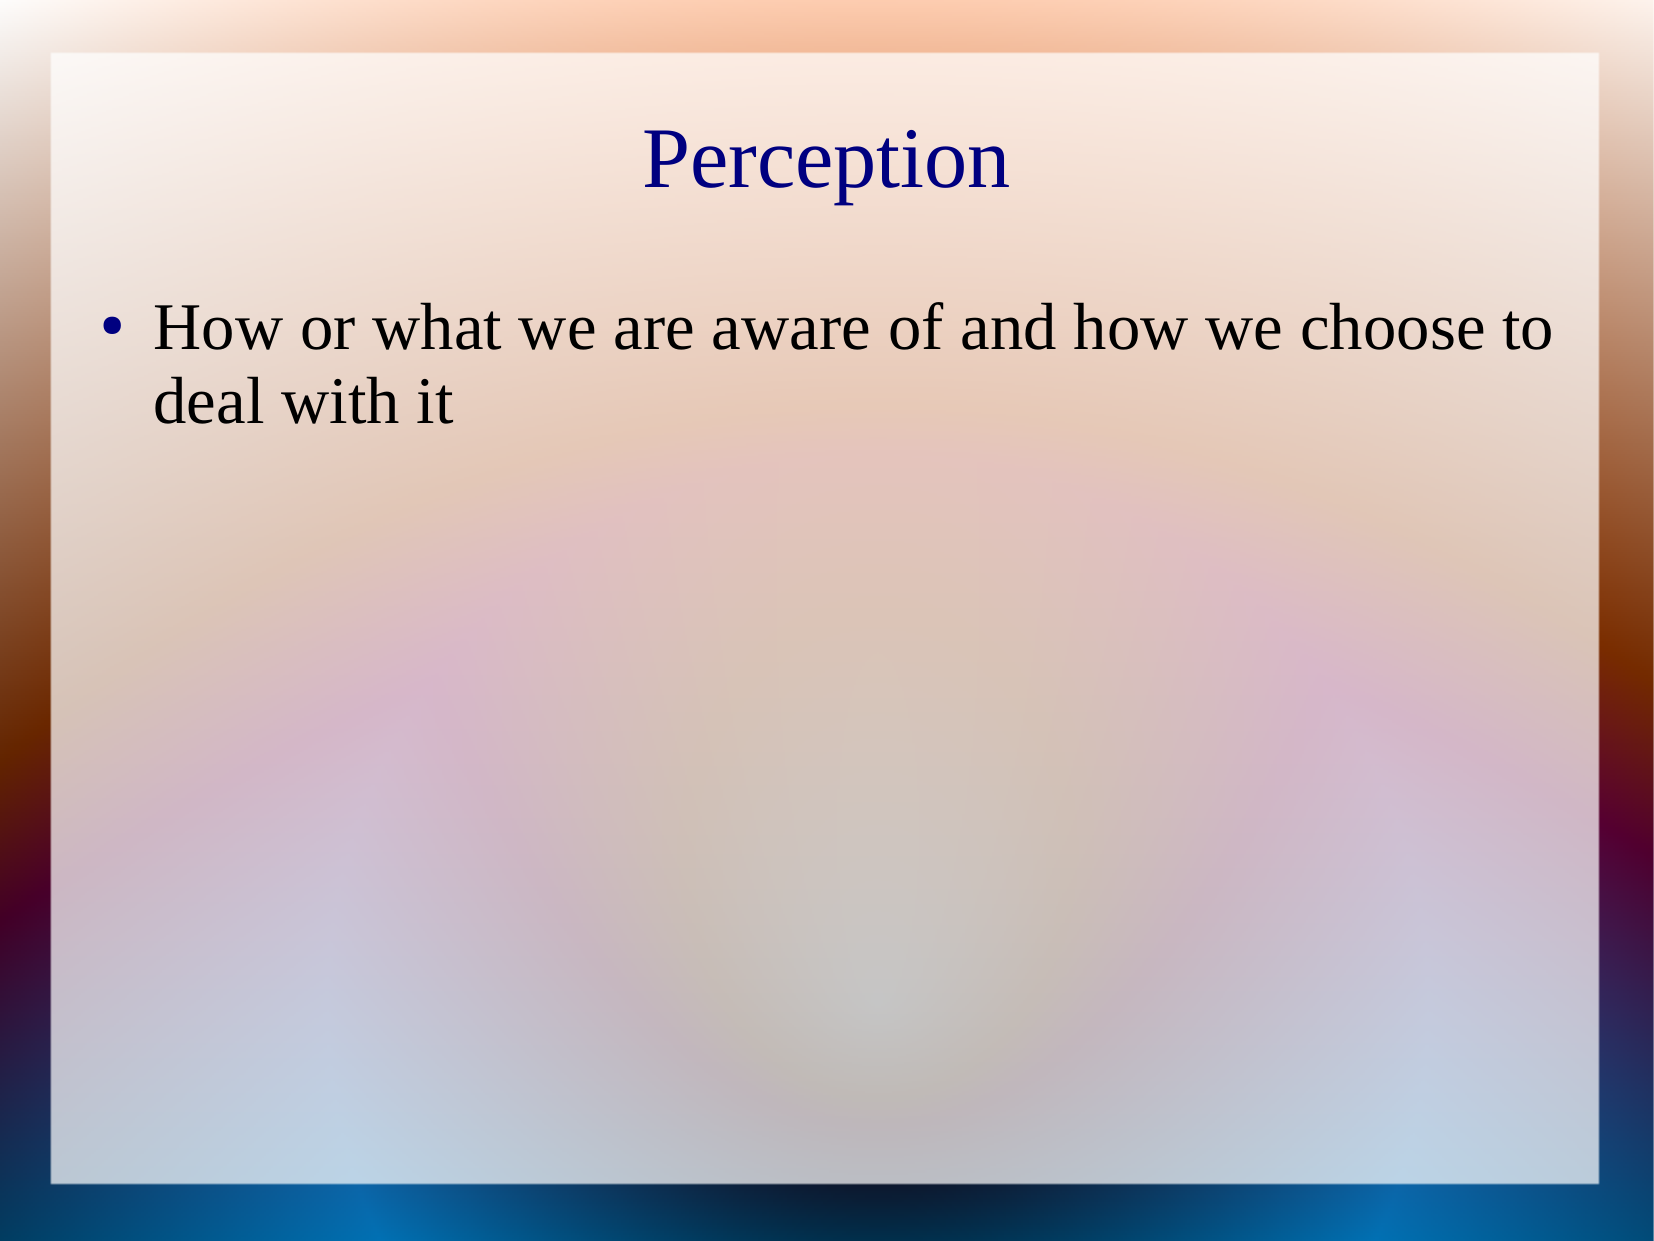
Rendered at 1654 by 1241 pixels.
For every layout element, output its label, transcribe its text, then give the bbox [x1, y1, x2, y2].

list How or what we are aware of and how we choose to deal with it [82, 290, 1571, 1034]
title Perception [82, 55, 1571, 263]
picture [0, 0, 1654, 1241]
